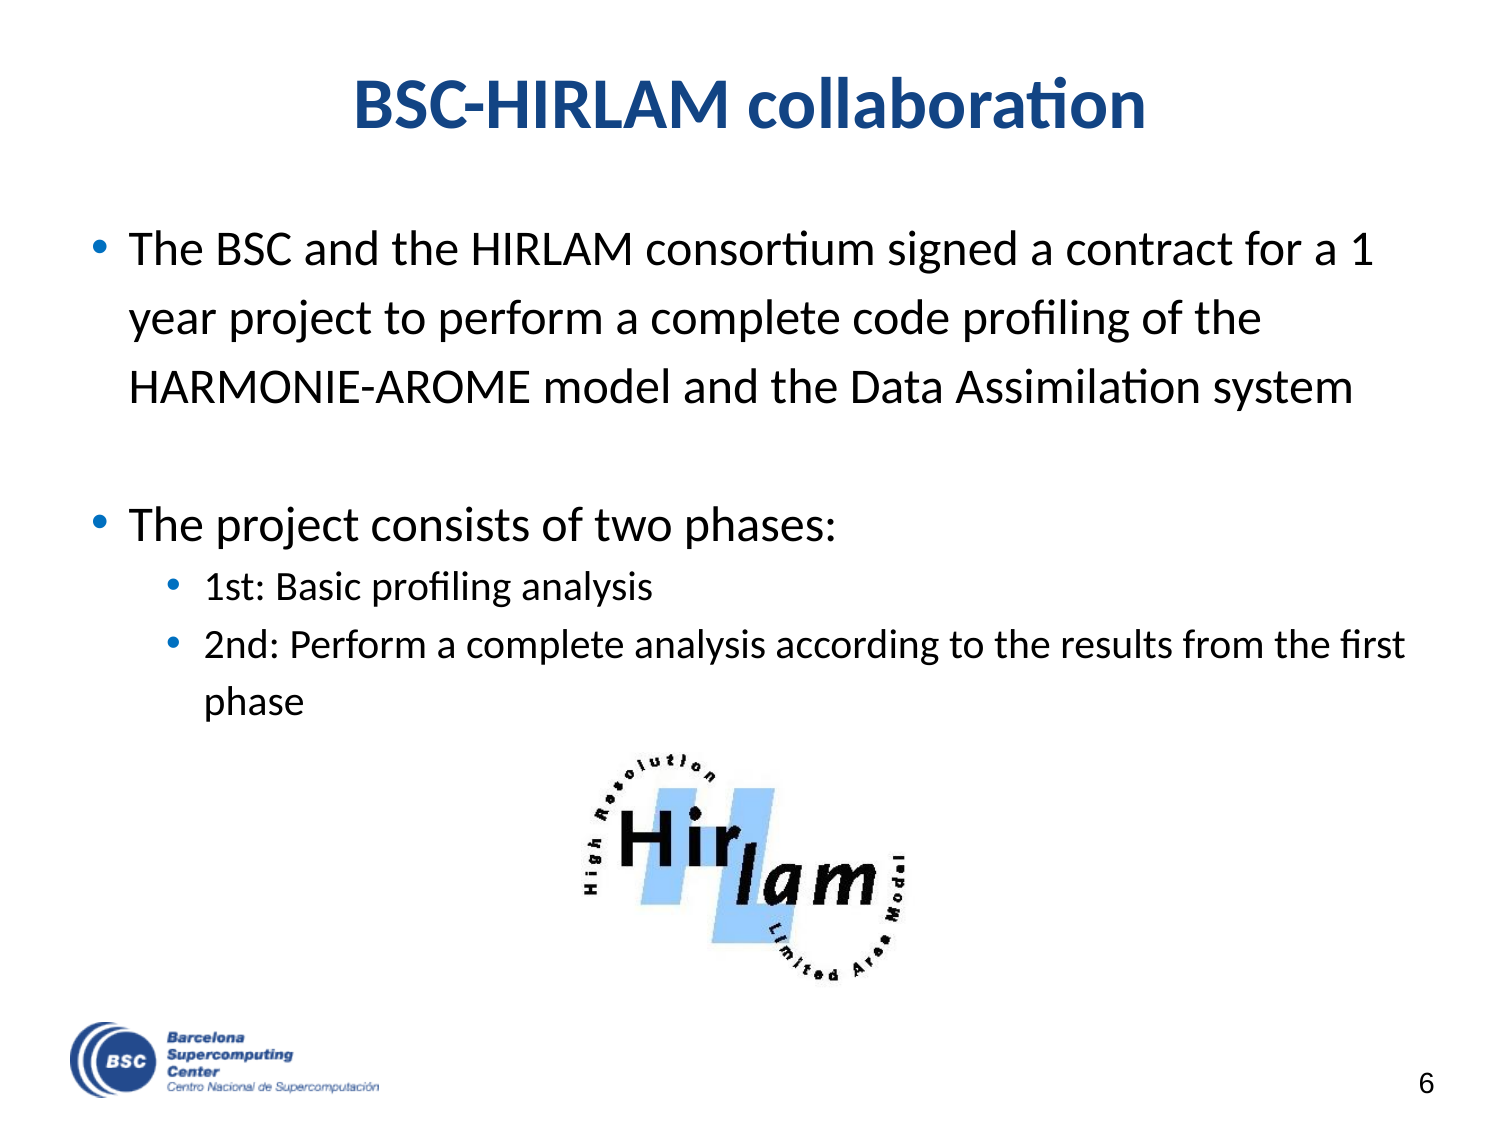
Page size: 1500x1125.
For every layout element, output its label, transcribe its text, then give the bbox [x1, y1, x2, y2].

list The BSC and the HIRLAM consortium signed a contract for a 1 year project to perform a complete code profiling of the HARMONIE-AROME model and the Data Assimilation system The project consists of two phases: 1st: Basic profiling analysis 2nd: Perform a complete analysis according to the results from the first phase [76, 199, 1427, 993]
picture [581, 752, 919, 993]
title BSC-HIRLAM collaboration [76, 35, 1427, 174]
slide_number 1 [1403, 1038, 1494, 1125]
picture [70, 1022, 379, 1098]
